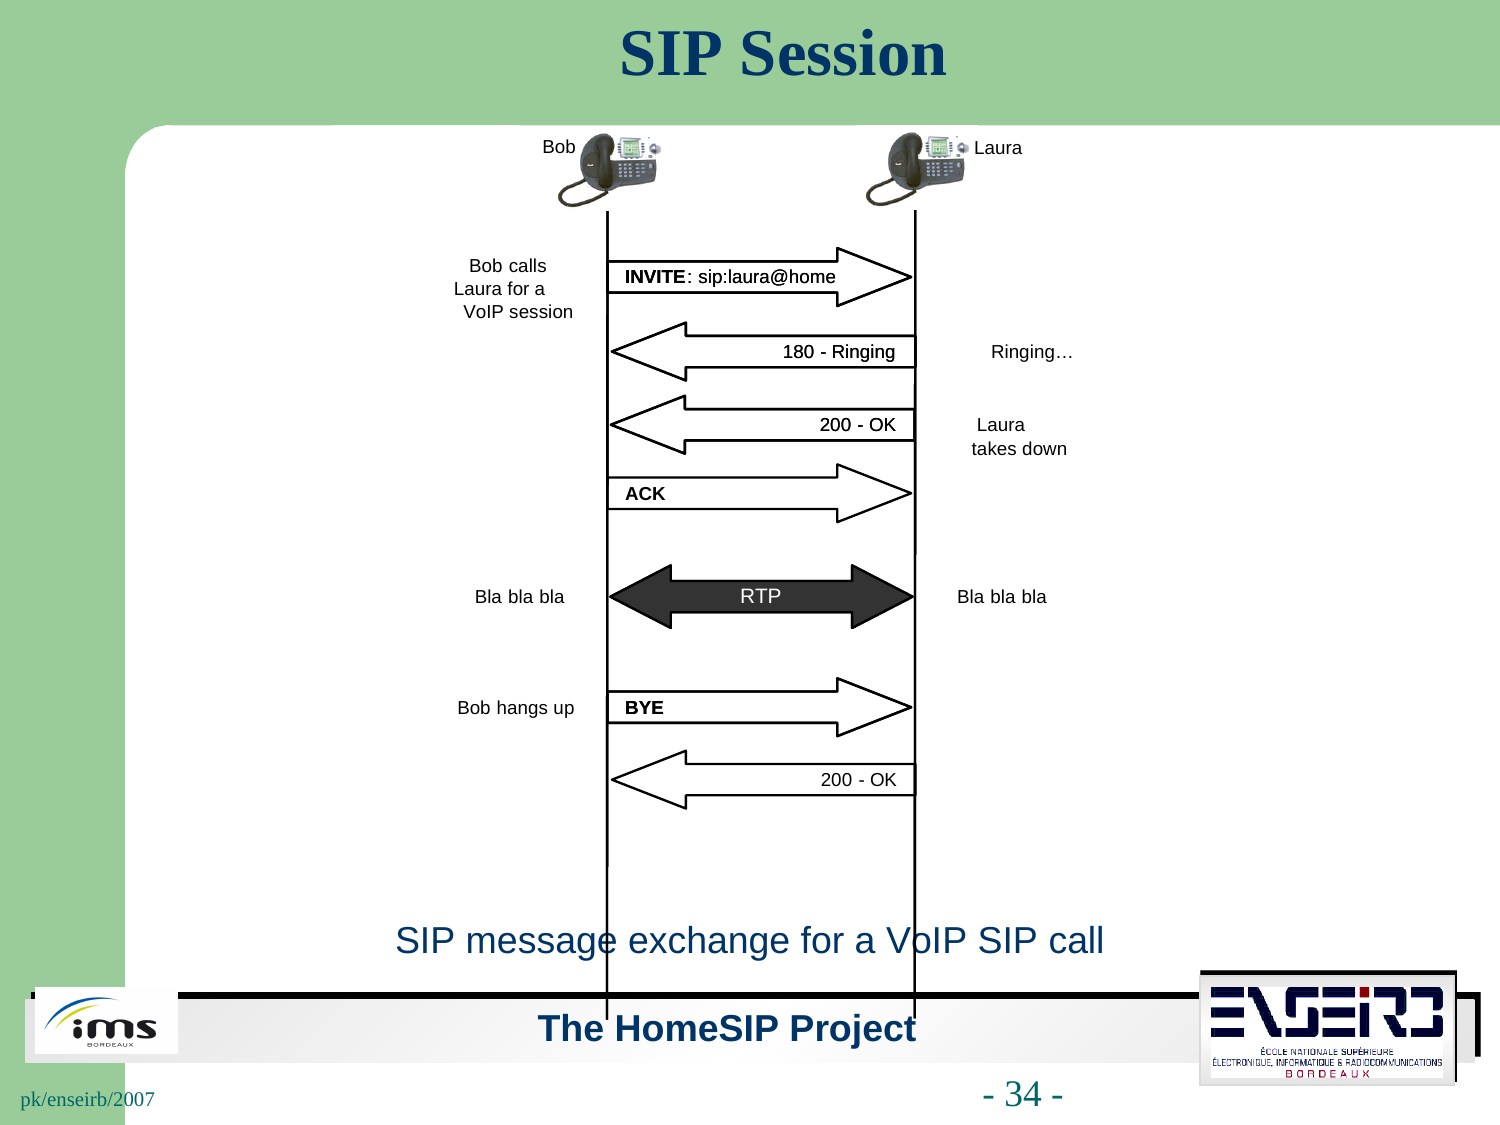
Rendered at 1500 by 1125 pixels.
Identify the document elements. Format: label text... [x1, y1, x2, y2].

text_box SIP message exchange for a VoIP SIP call [380, 911, 605, 969]
text_box SIP message exchange for a VoIP SIP call [916, 911, 1120, 969]
text_box Bob [457, 697, 496, 719]
text_box Bla [474, 586, 503, 608]
text_box SIP Session [246, 8, 1322, 99]
text_box 180 [782, 341, 820, 363]
text_box bla [508, 586, 534, 608]
text_box INVITE [625, 266, 686, 288]
text_box OK [870, 769, 898, 791]
text_box : [687, 266, 698, 288]
text_box bla [990, 586, 1016, 608]
text_box Laura [976, 414, 1031, 436]
text_box - [820, 341, 827, 363]
text_box Bob [469, 255, 508, 277]
text_box [615, 569, 908, 625]
picture [35, 987, 178, 1054]
text_box Bob [542, 136, 576, 158]
text_box 200 [820, 769, 858, 791]
text_box - [857, 414, 864, 436]
text_box Laura [974, 137, 1023, 159]
text_box sip:laura@home [698, 266, 836, 288]
text_box OK [869, 414, 897, 436]
text_box SIP message exchange for a VoIP SIP call [609, 911, 913, 969]
text_box - [858, 769, 865, 791]
text_box Bla [957, 586, 985, 608]
text_box BYE [625, 697, 664, 719]
text_box VoIP session [463, 301, 579, 323]
picture [1211, 987, 1443, 1078]
text_box Ringing… [991, 341, 1074, 363]
text_box calls [508, 255, 547, 277]
text_box hangs up [496, 697, 575, 719]
text_box bla [1021, 586, 1048, 608]
text_box takes down [971, 437, 1068, 460]
picture [548, 126, 670, 211]
text_box Laura for a [454, 278, 546, 300]
picture [856, 125, 978, 210]
text_box 200 [819, 414, 857, 436]
text_box ACK [625, 483, 666, 505]
text_box bla [539, 586, 565, 608]
text_box Ringing [831, 341, 896, 363]
text_box RTP [740, 585, 782, 609]
